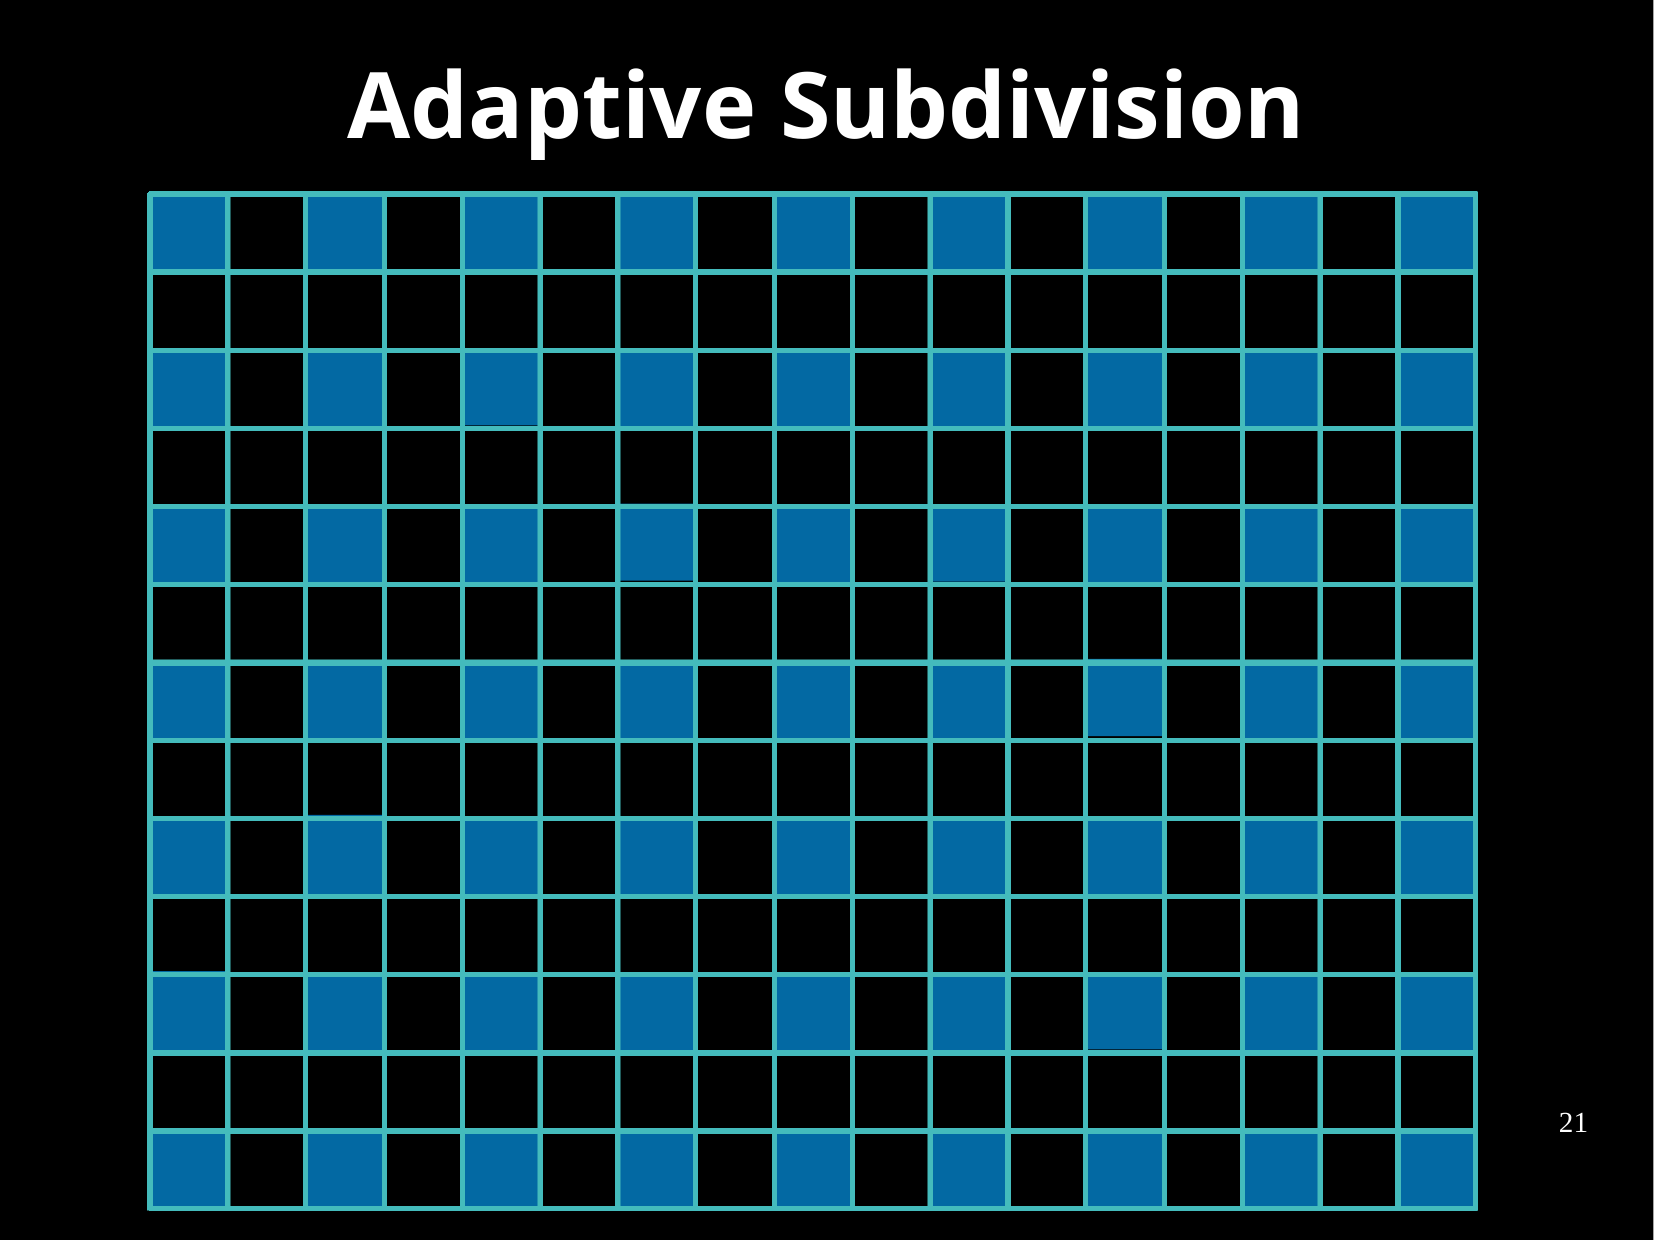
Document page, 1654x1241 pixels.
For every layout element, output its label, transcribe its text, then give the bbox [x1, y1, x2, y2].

title Adaptive Subdivision [0, 0, 1654, 207]
picture [147, 191, 1478, 1211]
